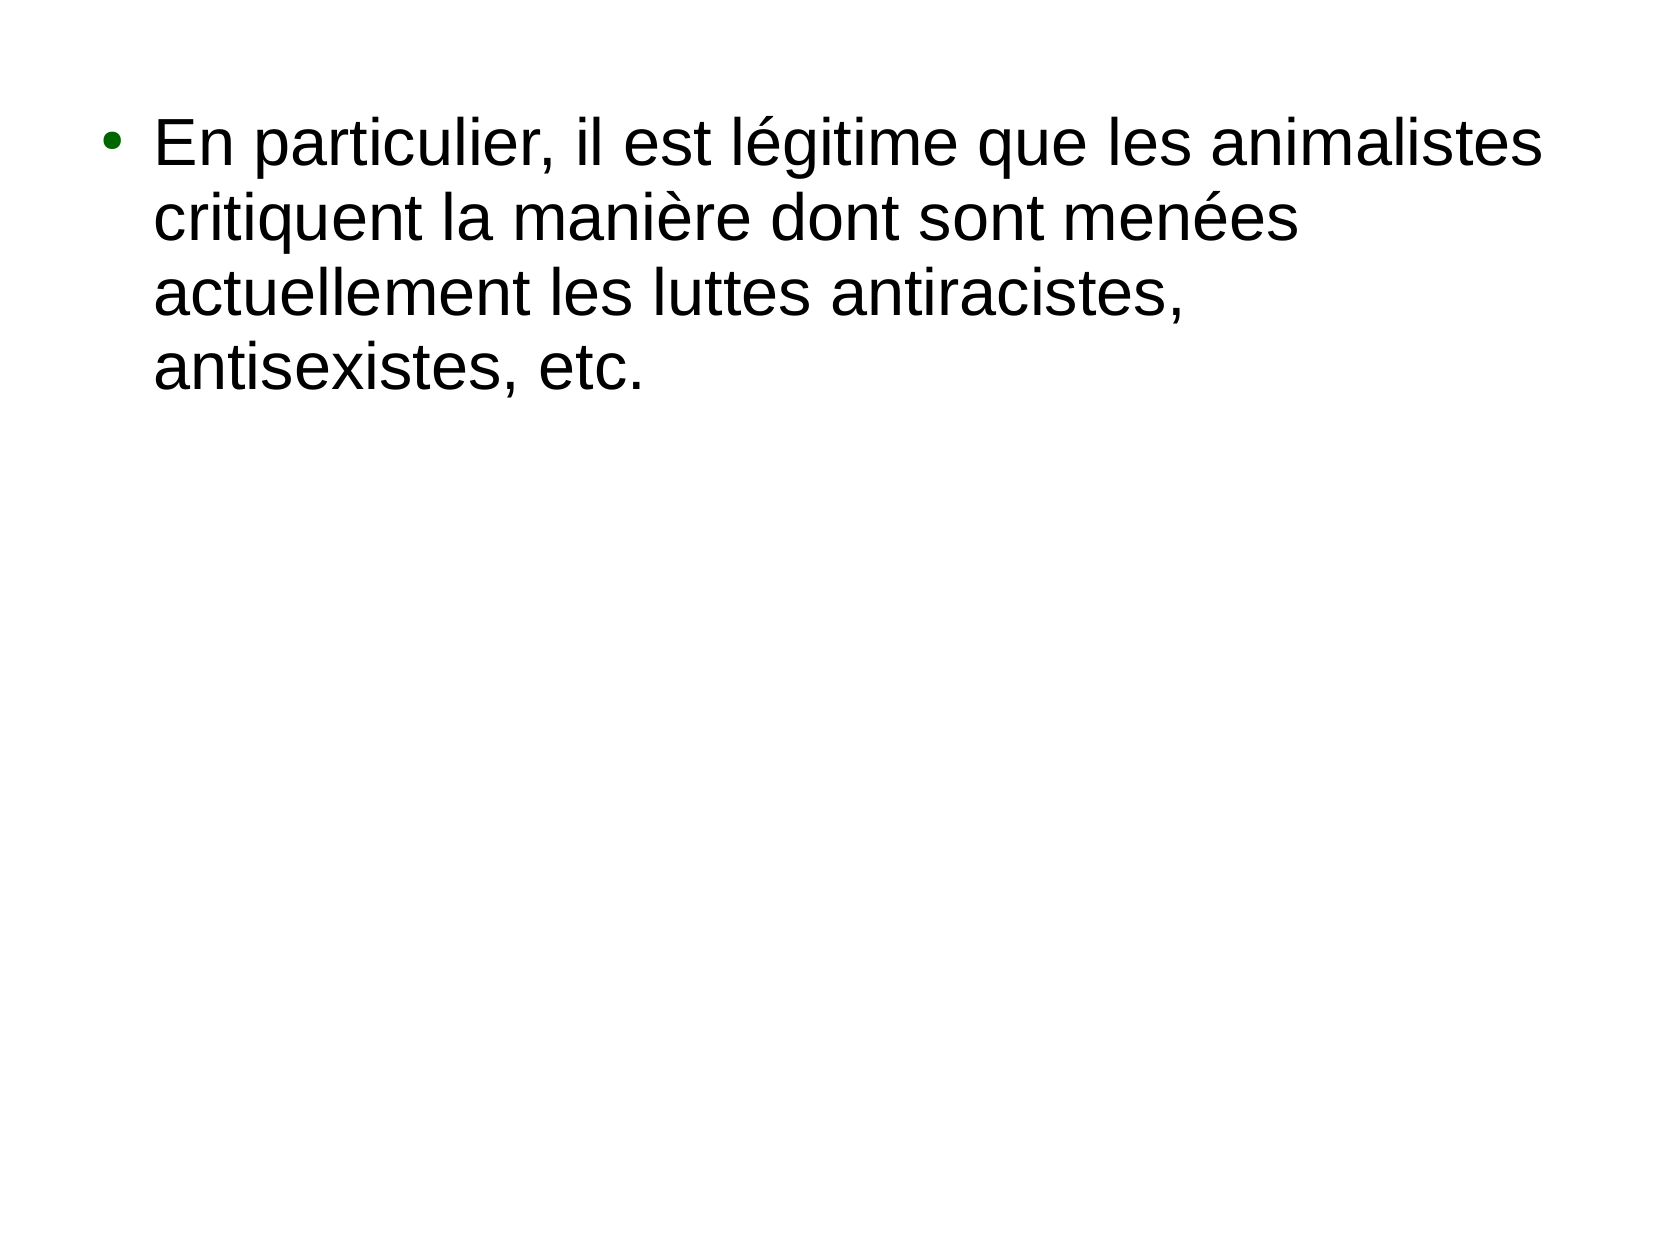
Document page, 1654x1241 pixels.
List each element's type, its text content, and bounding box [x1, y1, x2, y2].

list En particulier, il est légitime que les animalistes critiquent la manière dont sont menées actuellement les luttes antiracistes, antisexistes, etc. [82, 105, 1571, 1171]
